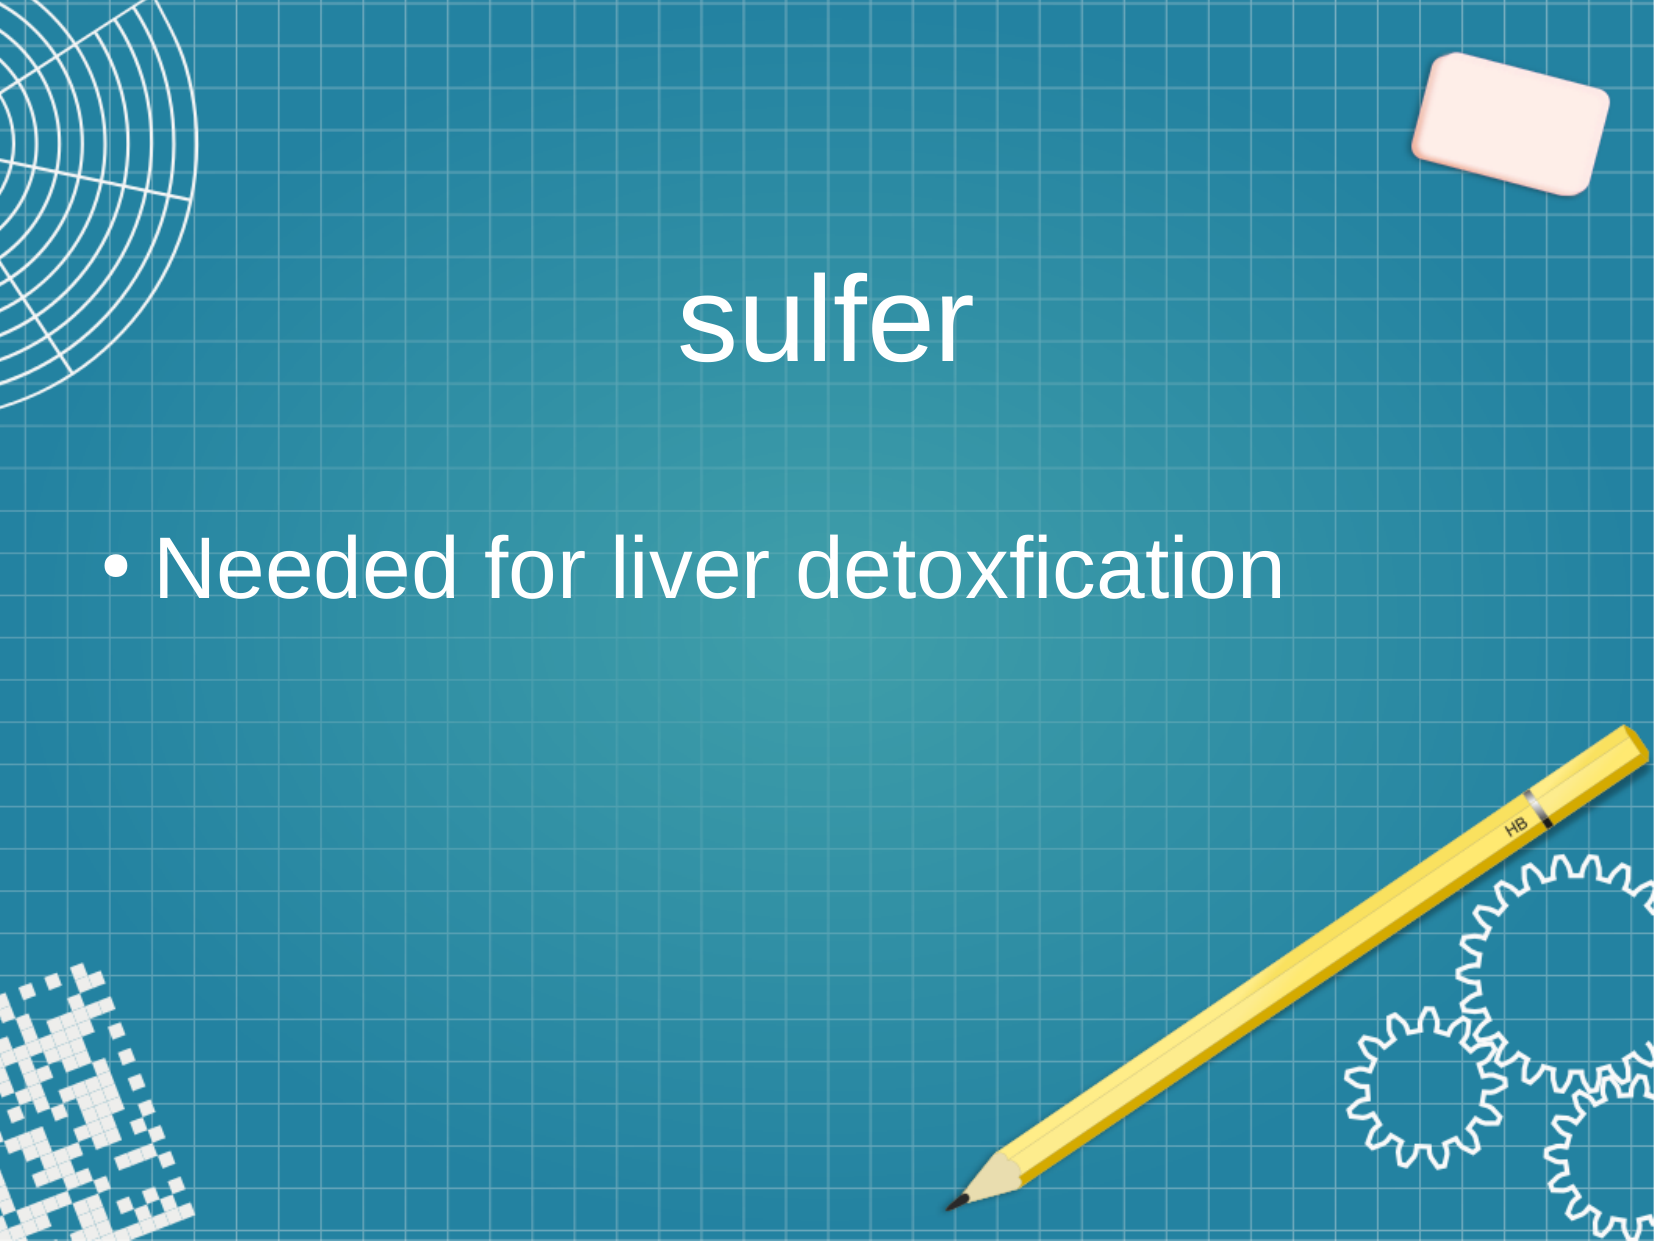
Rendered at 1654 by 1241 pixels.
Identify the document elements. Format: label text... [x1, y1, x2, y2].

picture [0, 0, 1654, 1241]
title sulfer [82, 177, 1571, 461]
list Needed for liver detoxfication [82, 519, 1571, 1123]
